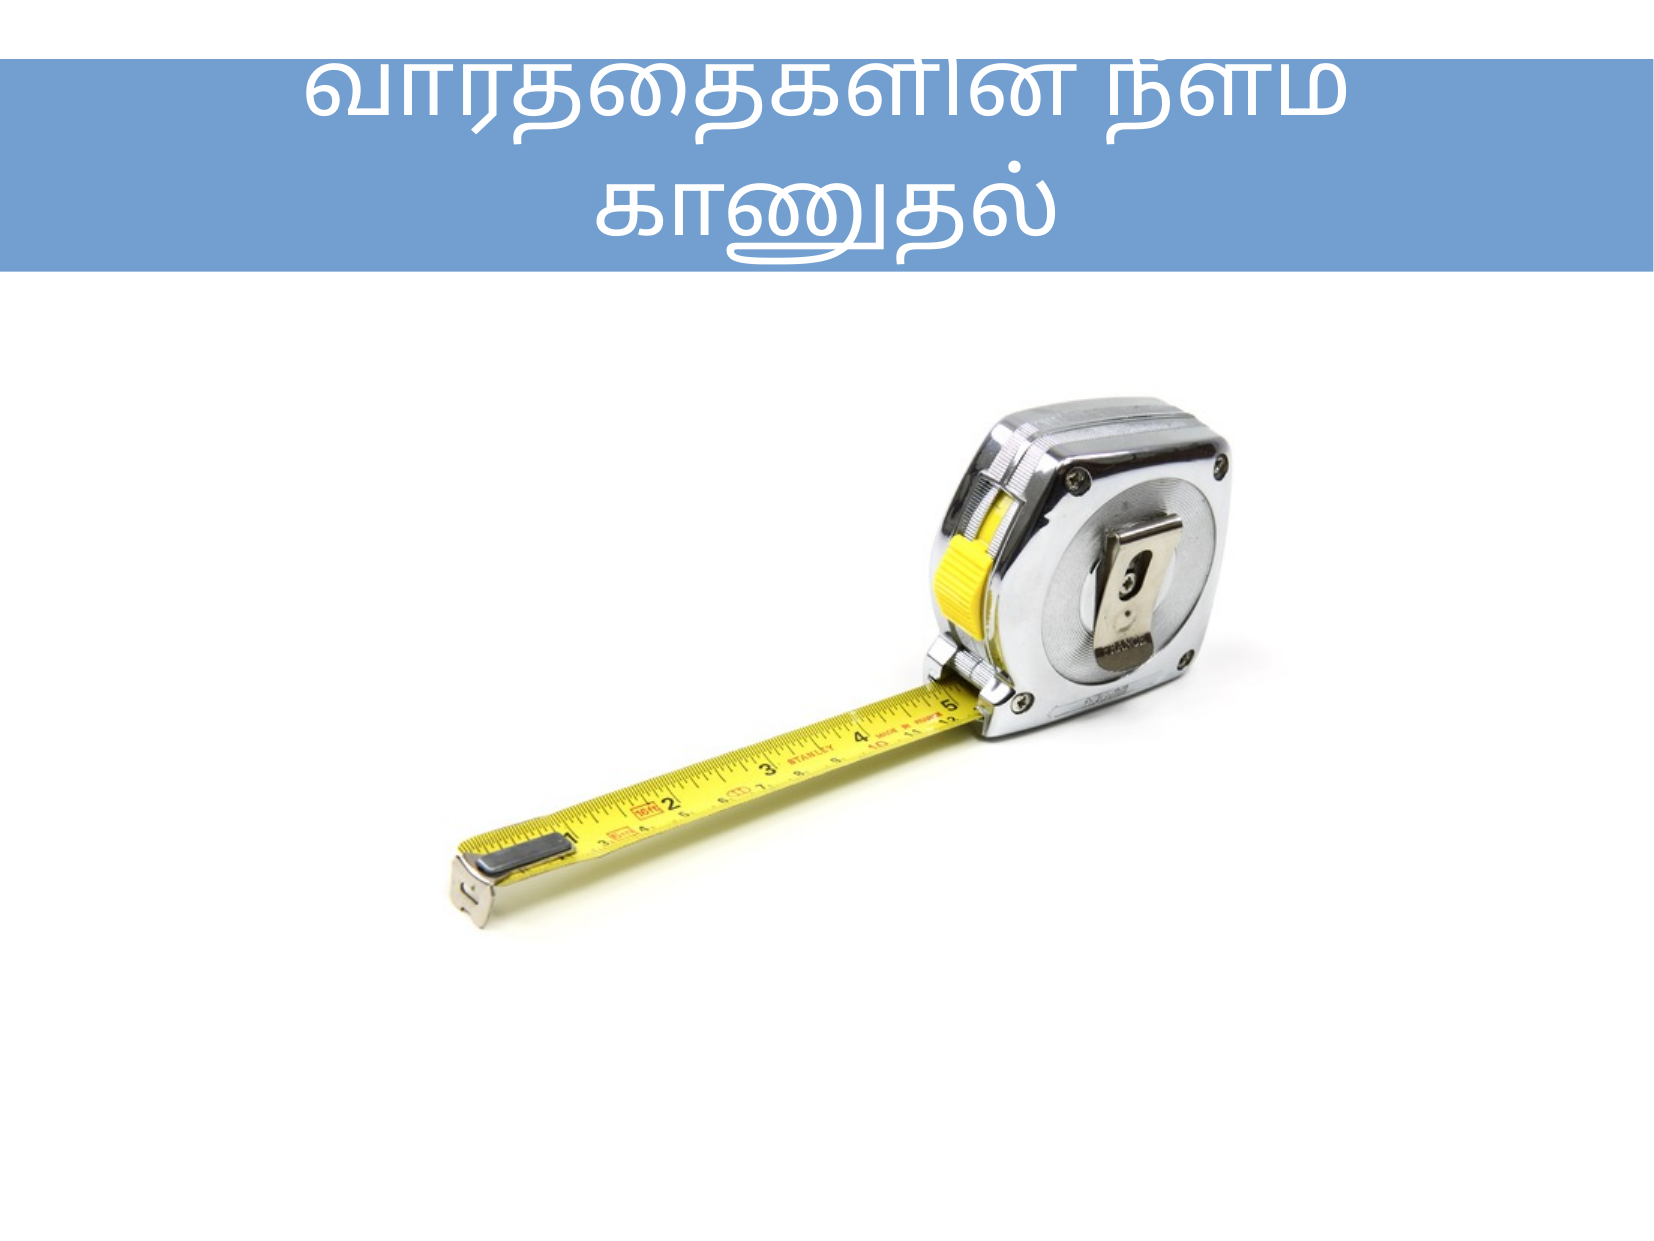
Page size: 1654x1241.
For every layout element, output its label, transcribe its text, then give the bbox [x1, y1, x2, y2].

picture [347, 290, 1307, 1010]
text_box [0, 59, 1654, 272]
title வார்த்தைகளின் நீளம் காணுதல் [82, 49, 1571, 257]
